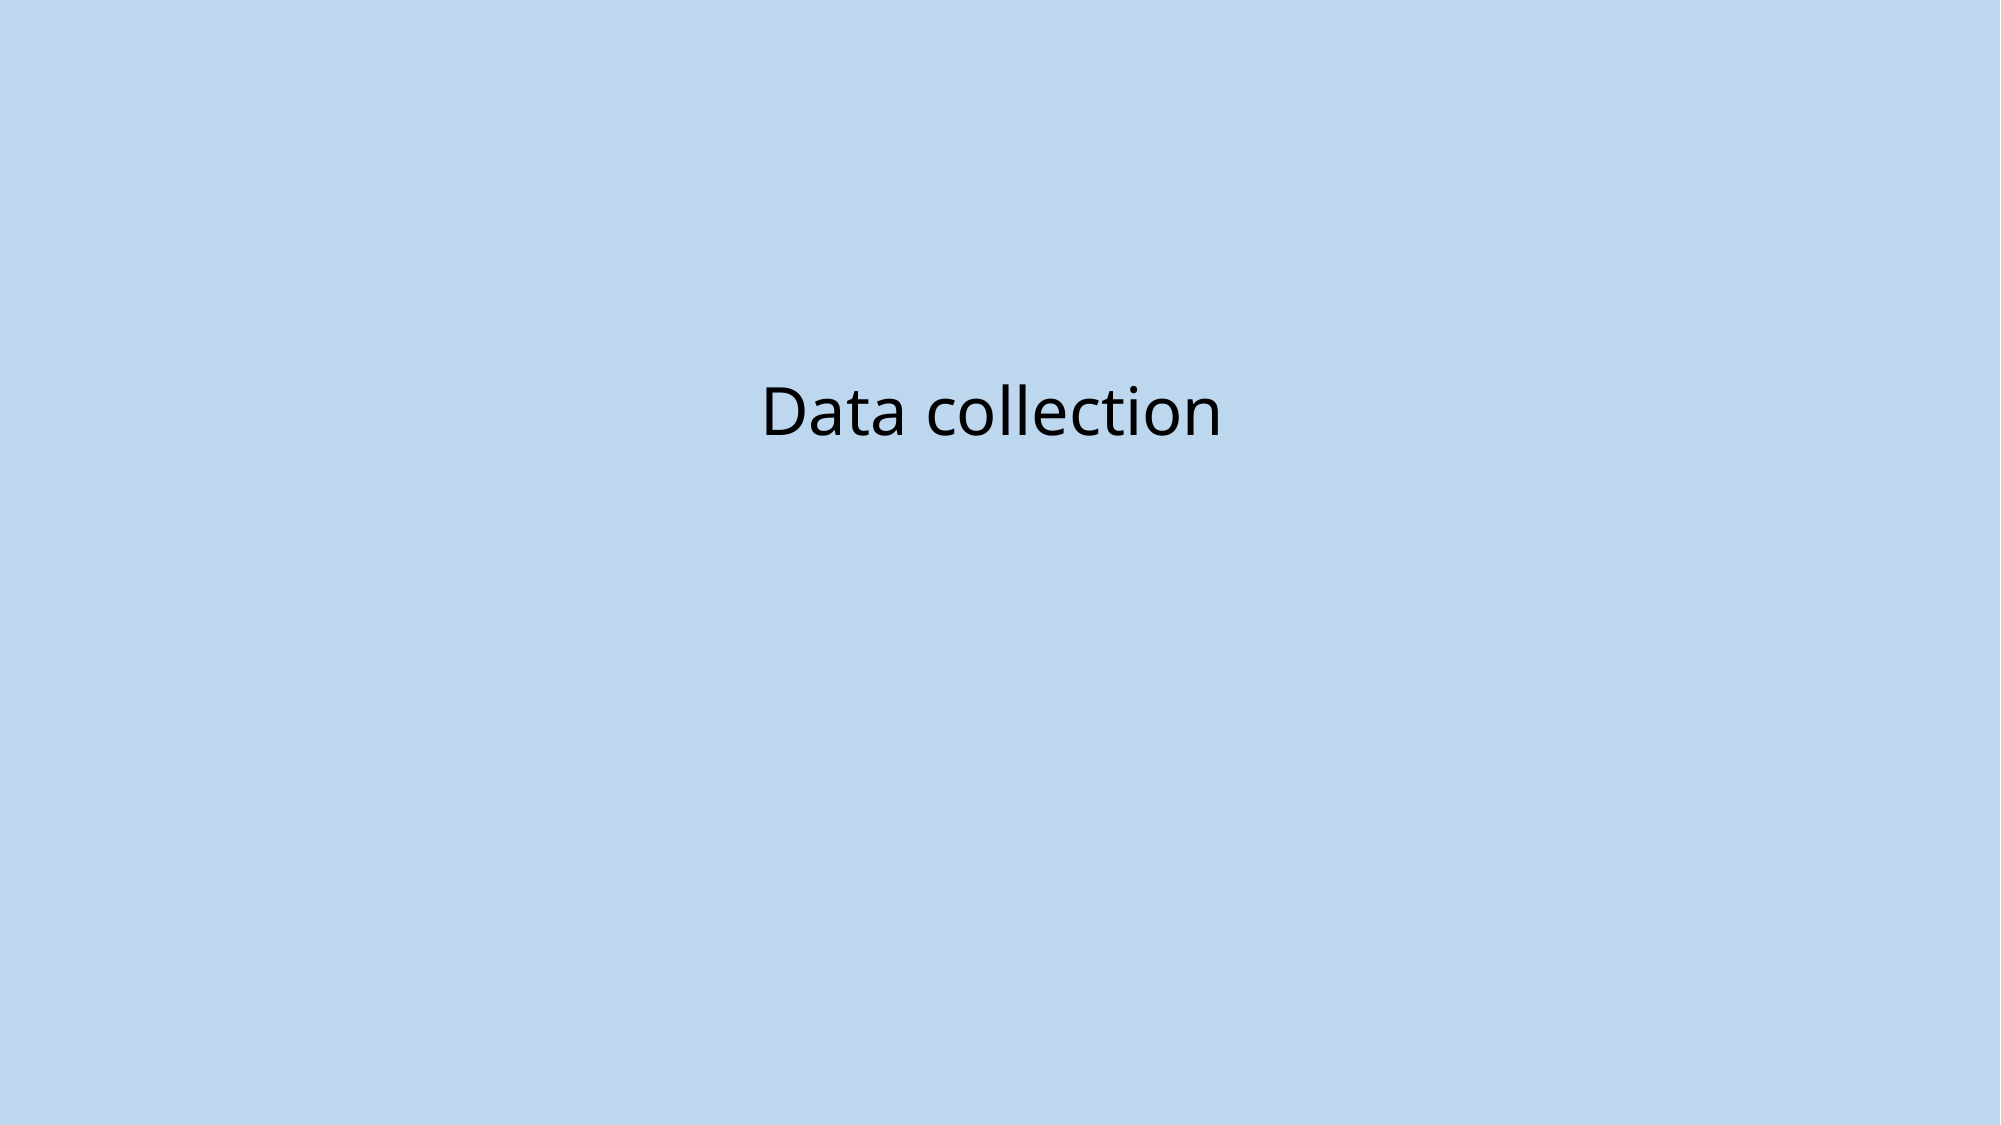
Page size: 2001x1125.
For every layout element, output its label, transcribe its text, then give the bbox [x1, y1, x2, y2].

text_box Data collection [236, 321, 1749, 447]
